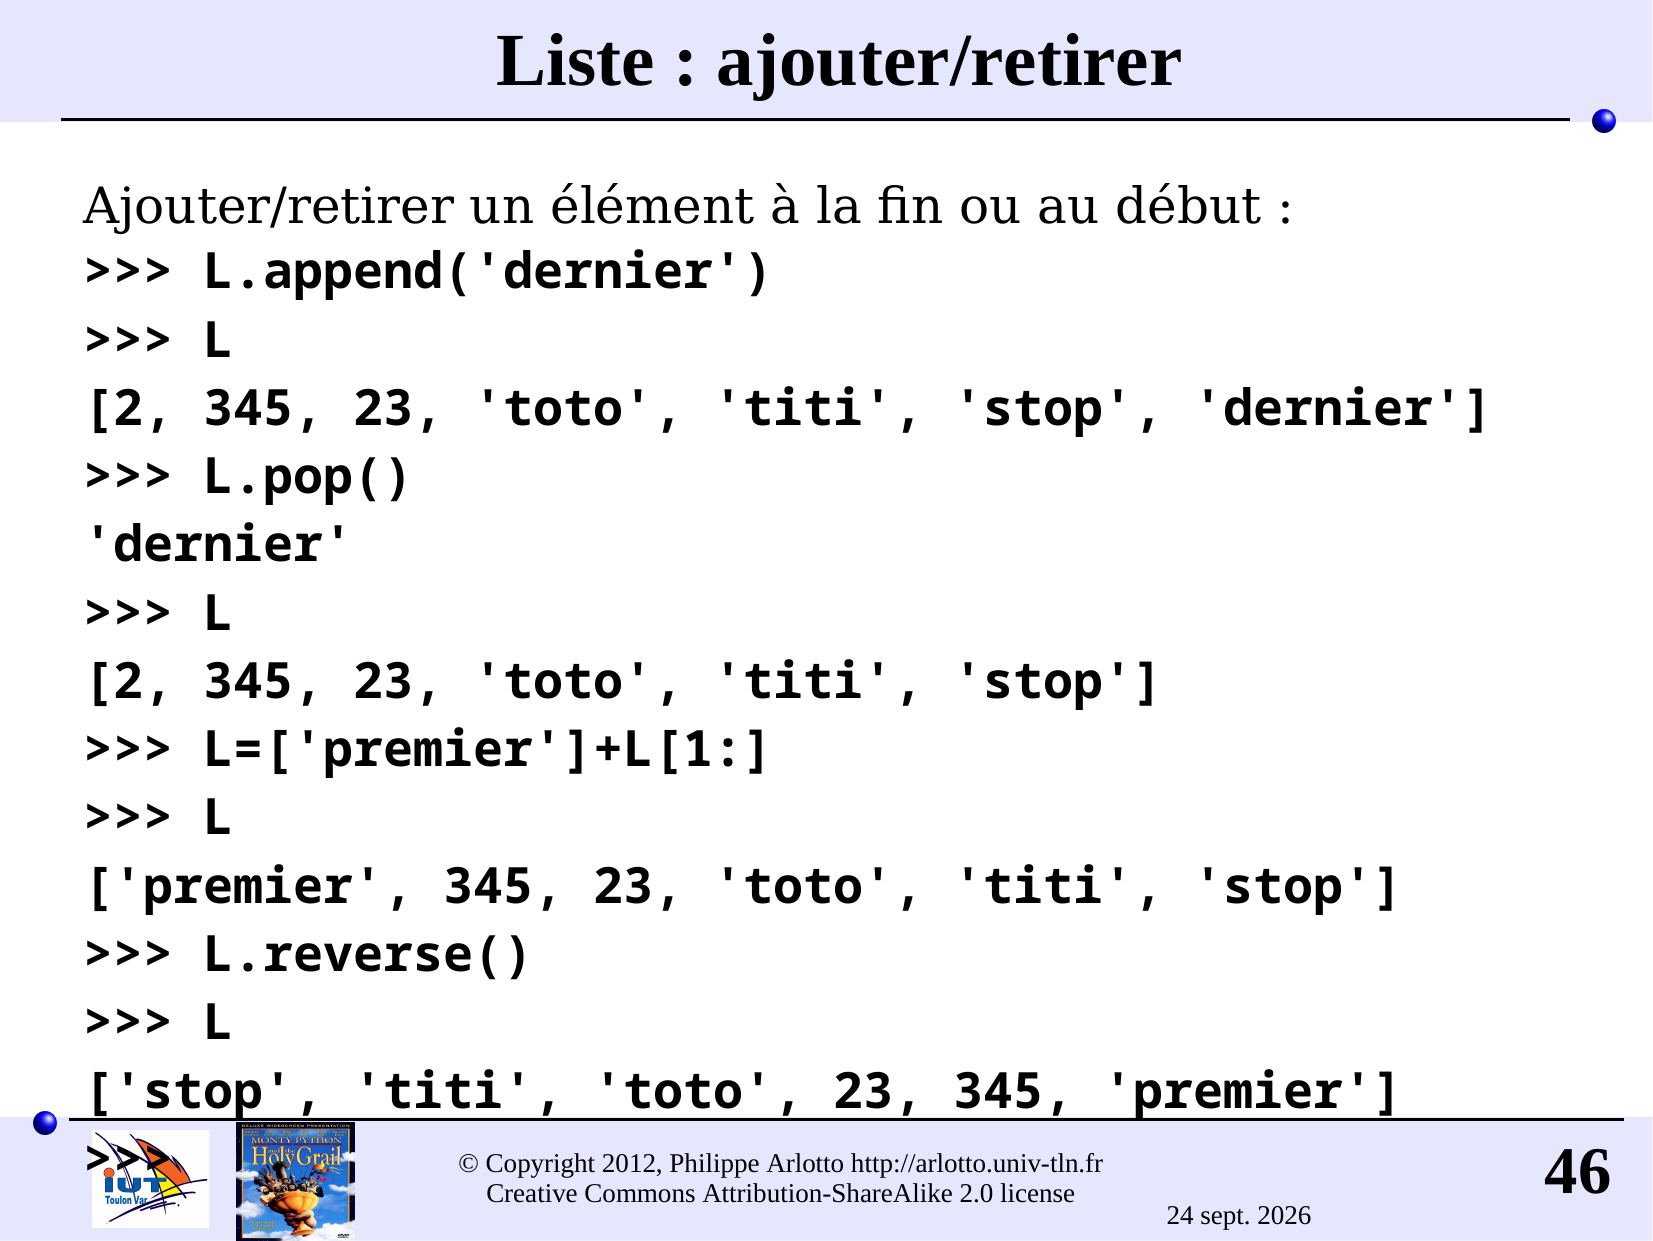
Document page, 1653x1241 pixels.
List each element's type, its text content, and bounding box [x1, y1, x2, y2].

text_box Ajouter/retirer un élément à la fin ou au début : >>> L.append('dernier') >>> L [2, 345, 23, 'toto', 'titi', 'stop', 'dernier'] >>> L.pop() 'dernier' >>> L [2, 345, 23, 'toto', 'titi', 'stop'] >>> L=['premier']+L[1:] >>> L ['premier', 345, 23, 'toto', 'titi', 'stop'] >>> L.reverse() >>> L ['stop', 'titi', 'toto', 23, 345, 'premier'] >>> [83, 177, 1494, 1066]
picture [236, 1122, 355, 1241]
title Liste : ajouter/retirer [95, 14, 1585, 107]
